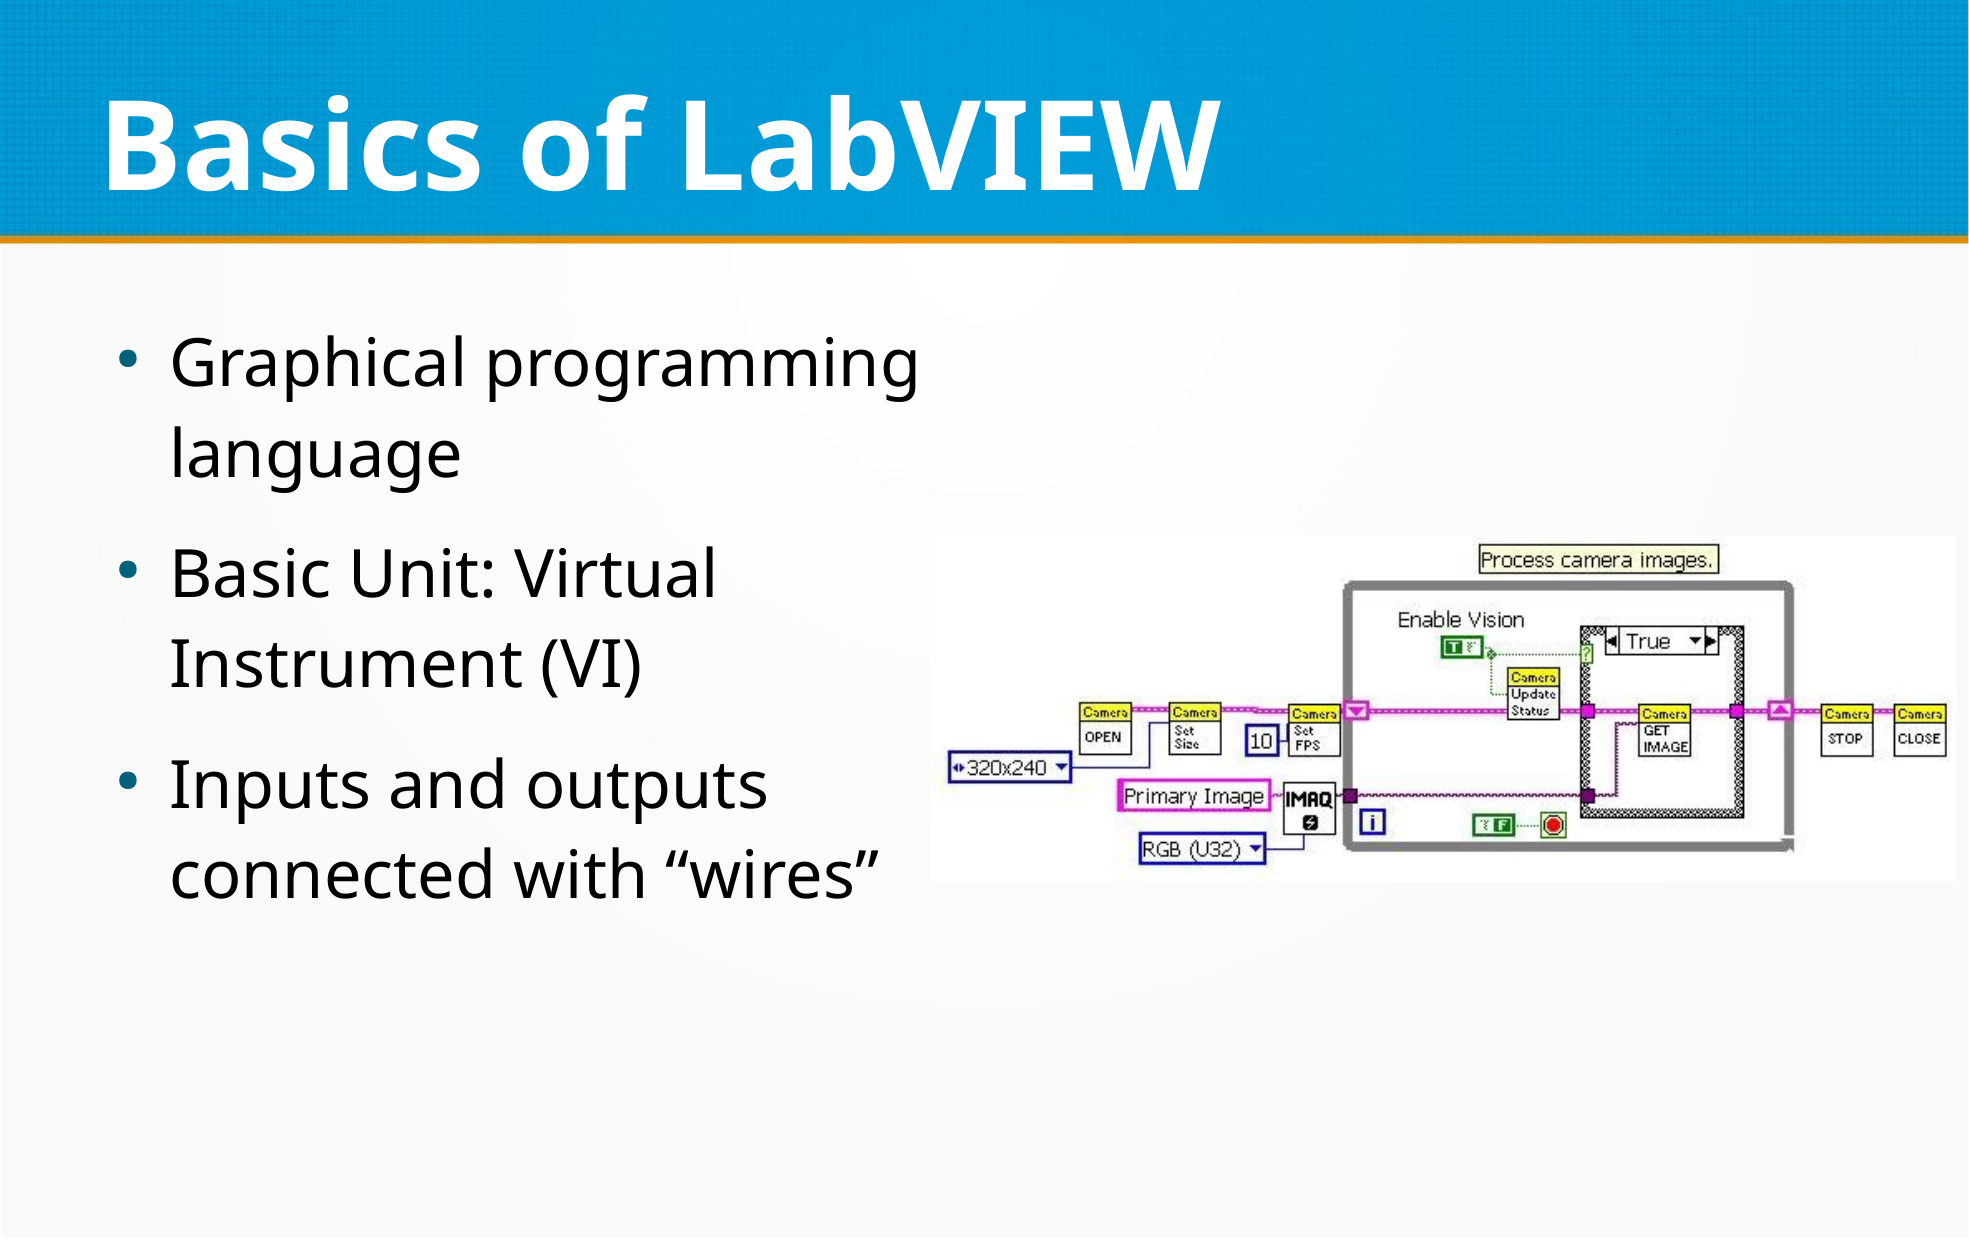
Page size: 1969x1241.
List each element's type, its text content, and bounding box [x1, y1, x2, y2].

title Basics of LabVIEW [98, 19, 1870, 227]
picture [0, 233, 1969, 1241]
list Graphical programming language Basic Unit: Virtual Instrument (VI) Inputs and outputs connected with “wires” [98, 315, 958, 1081]
